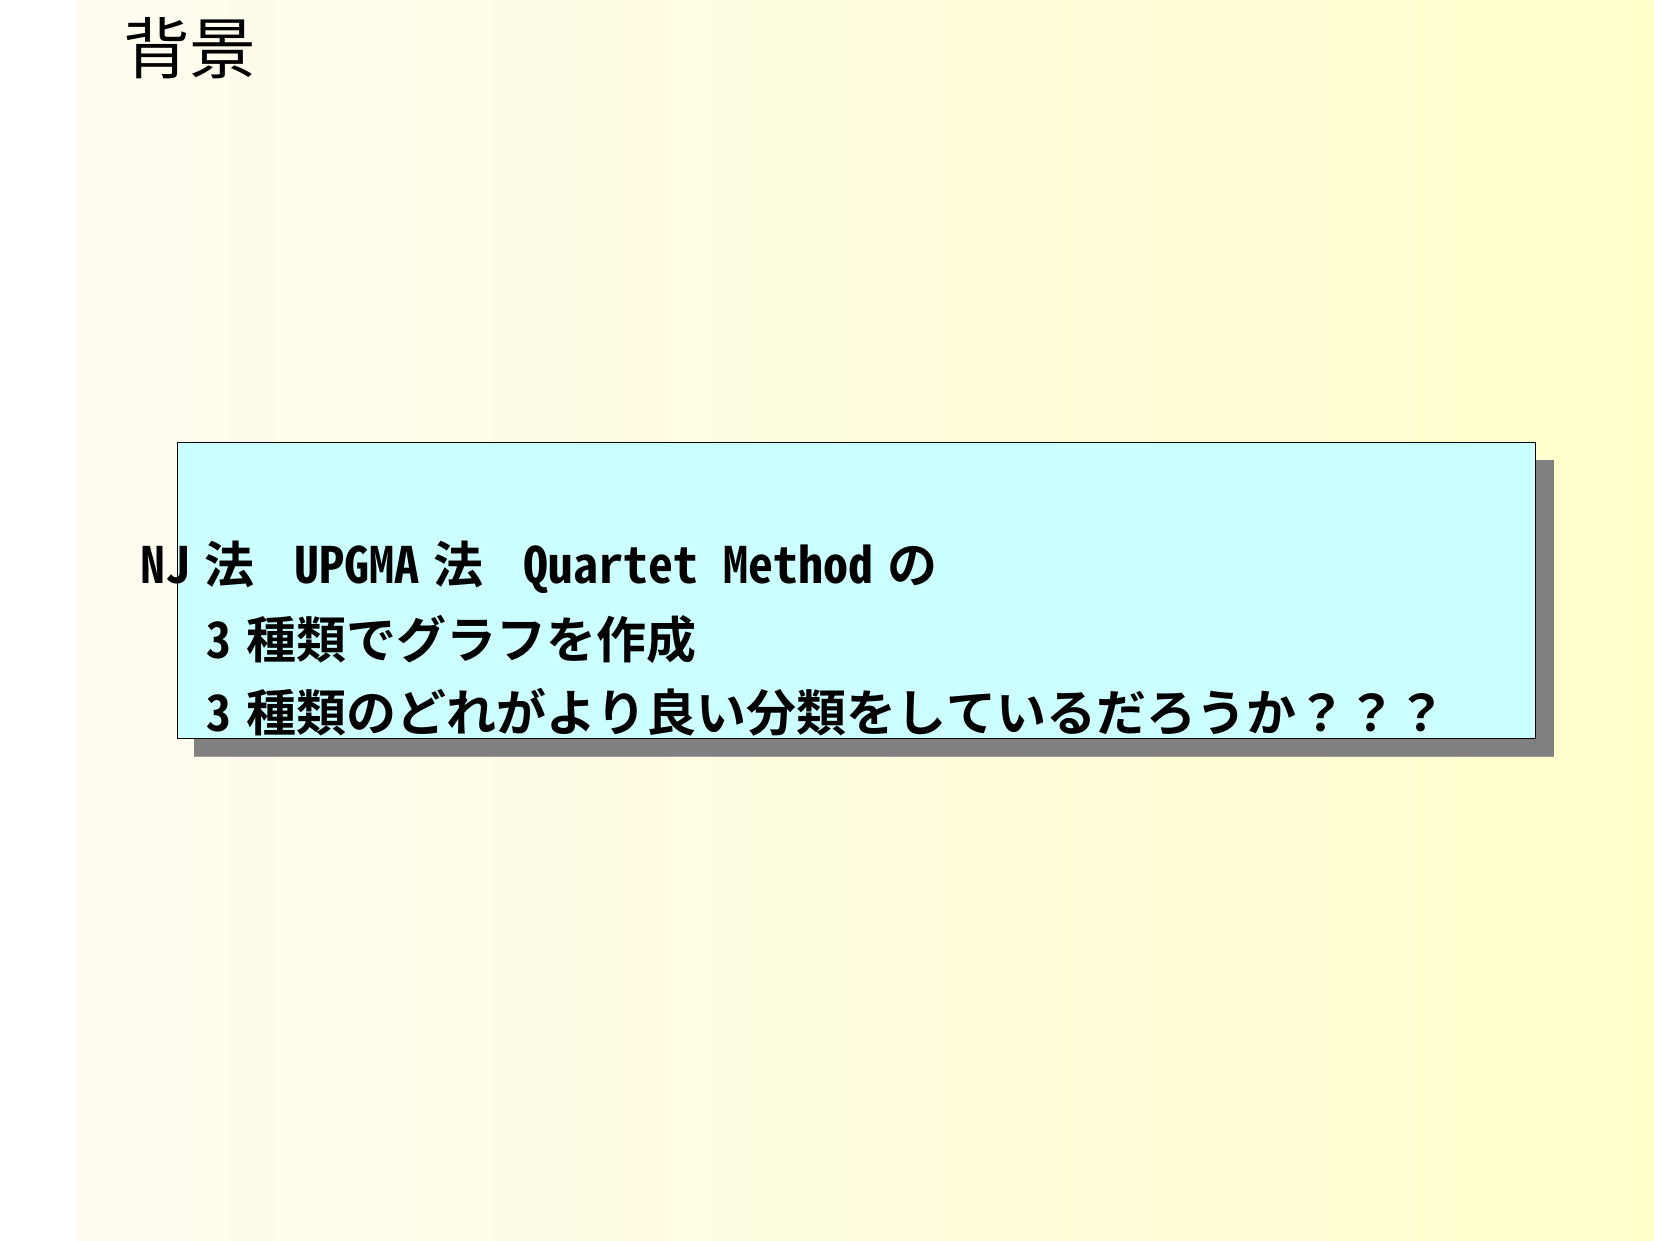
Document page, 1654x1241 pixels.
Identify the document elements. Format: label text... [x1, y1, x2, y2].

text_box [177, 442, 1536, 516]
text_box [177, 675, 1536, 739]
text_box NJ法 UPGMA法 Quartet Methodの 3種類でグラフを作成 3種類のどれがより良い分類をしているだろうか？？？ [88, 516, 1536, 675]
title 背景 [123, 0, 1536, 149]
